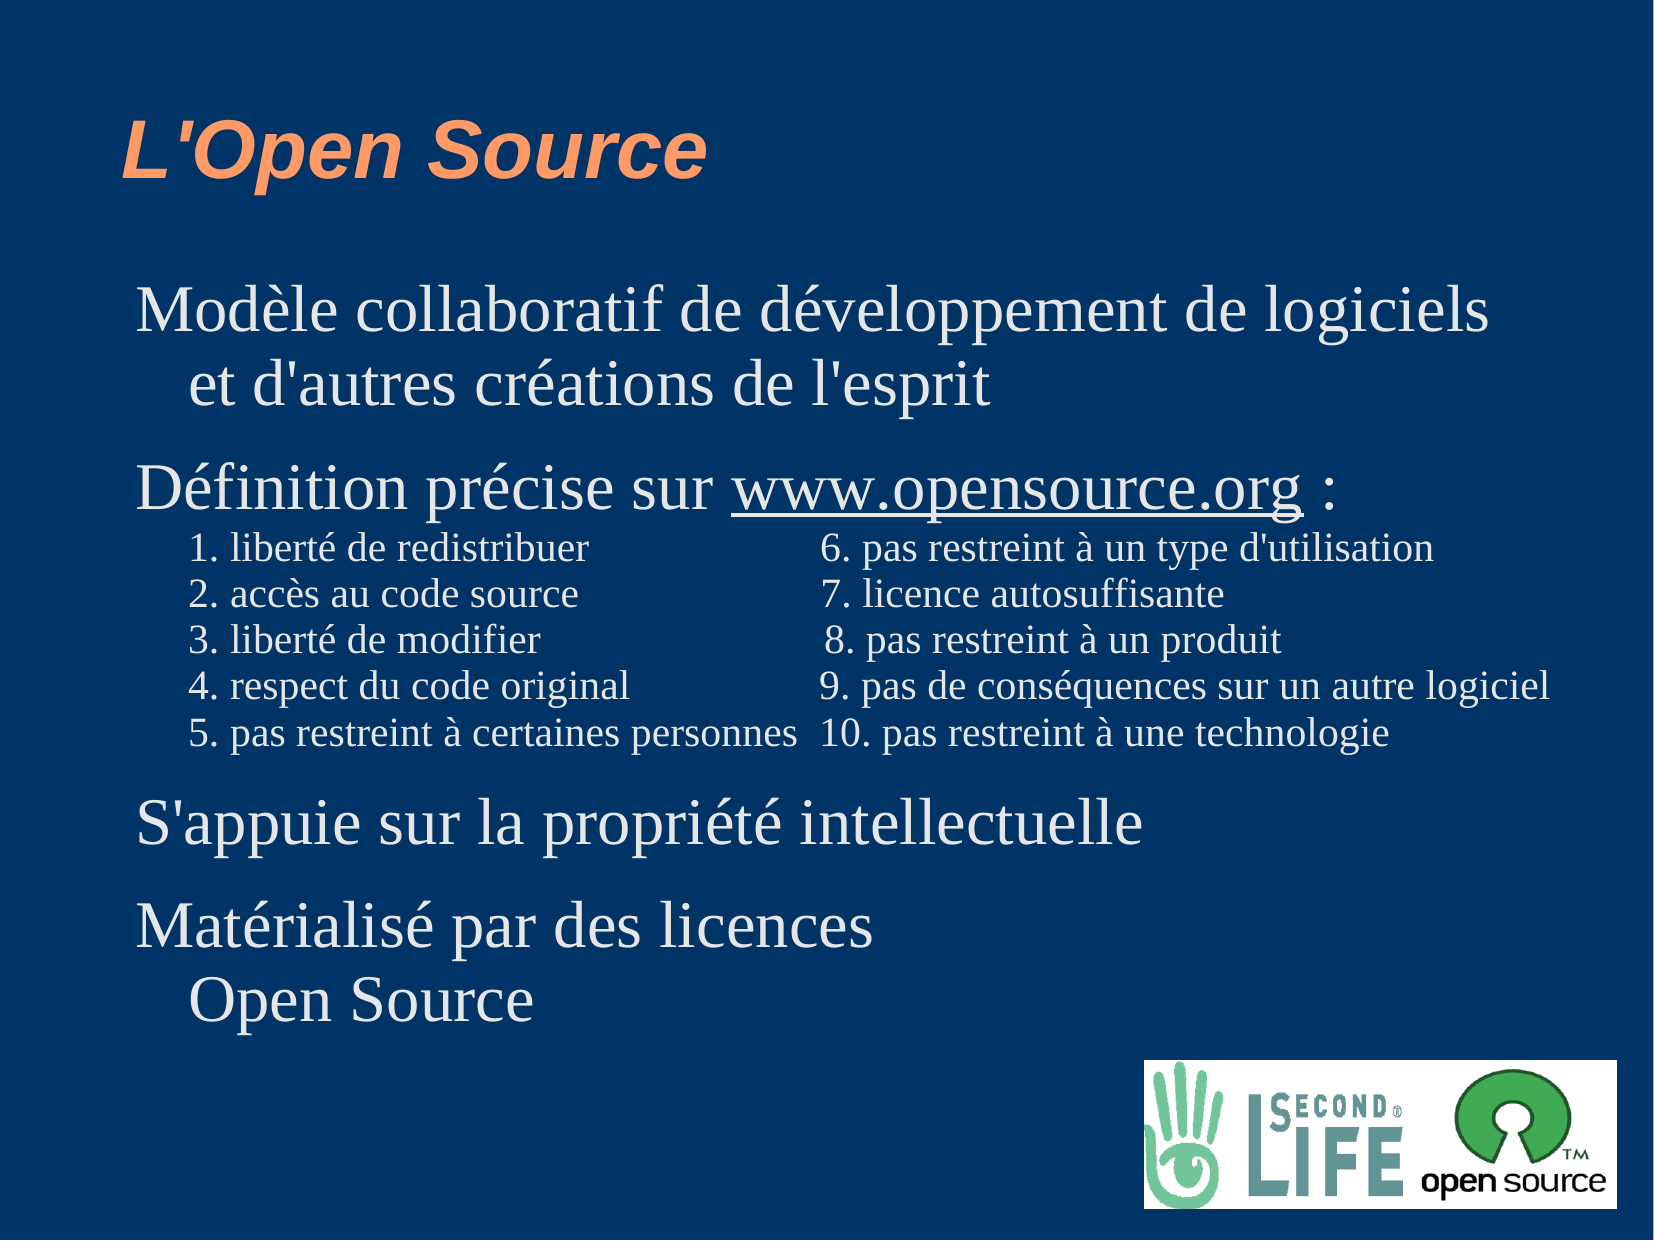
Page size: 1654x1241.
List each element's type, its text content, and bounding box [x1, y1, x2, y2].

title L'Open Source [121, 46, 1534, 254]
list Modèle collaboratif de développement de logiciels et d'autres créations de l'esprit Définition précise sur www.opensource.org : 1. liberté de redistribuer 6. pas restreint à un type d'utilisation 2. accès au code source 7. licence autosuffisante 3. liberté de modifier 8. pas restreint à un produit 4. respect du code original 9. pas de conséquences sur un autre logiciel 5. pas restreint à certaines personnes 10. pas restreint à une technologie S'appuie sur la propriété intellectuelle Matérialisé par des licences Open Source [117, 272, 1557, 1205]
picture [1144, 1060, 1617, 1209]
